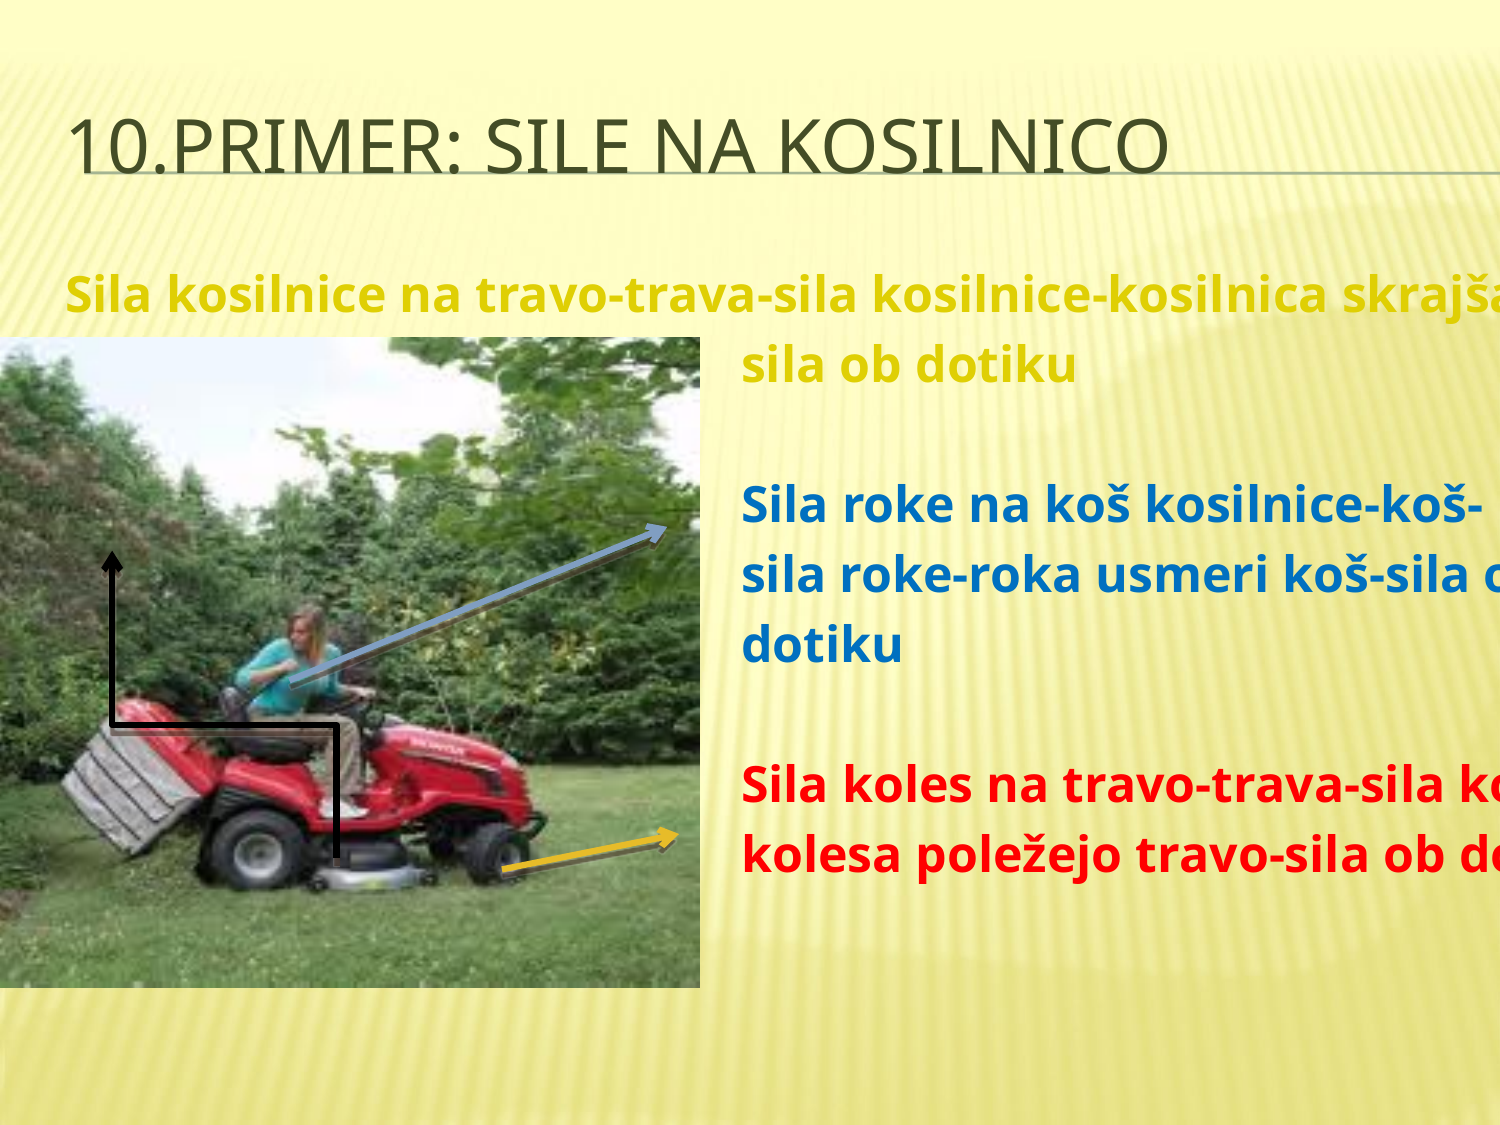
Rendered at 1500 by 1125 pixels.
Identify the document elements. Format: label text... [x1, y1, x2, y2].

list Sila kosilnice na travo-trava-sila kosilnice-kosilnica skrajša travo- sila ob dotiku Sila roke na koš kosilnice-koš- sila roke-roka usmeri koš-sila ob dotiku Sila koles na travo-trava-sila koles- kolesa poležejo travo-sila ob dotiku [50, 254, 1500, 998]
title 10.primer: sile na kosilnico [50, 75, 1475, 213]
picture [0, 0, 1500, 1125]
